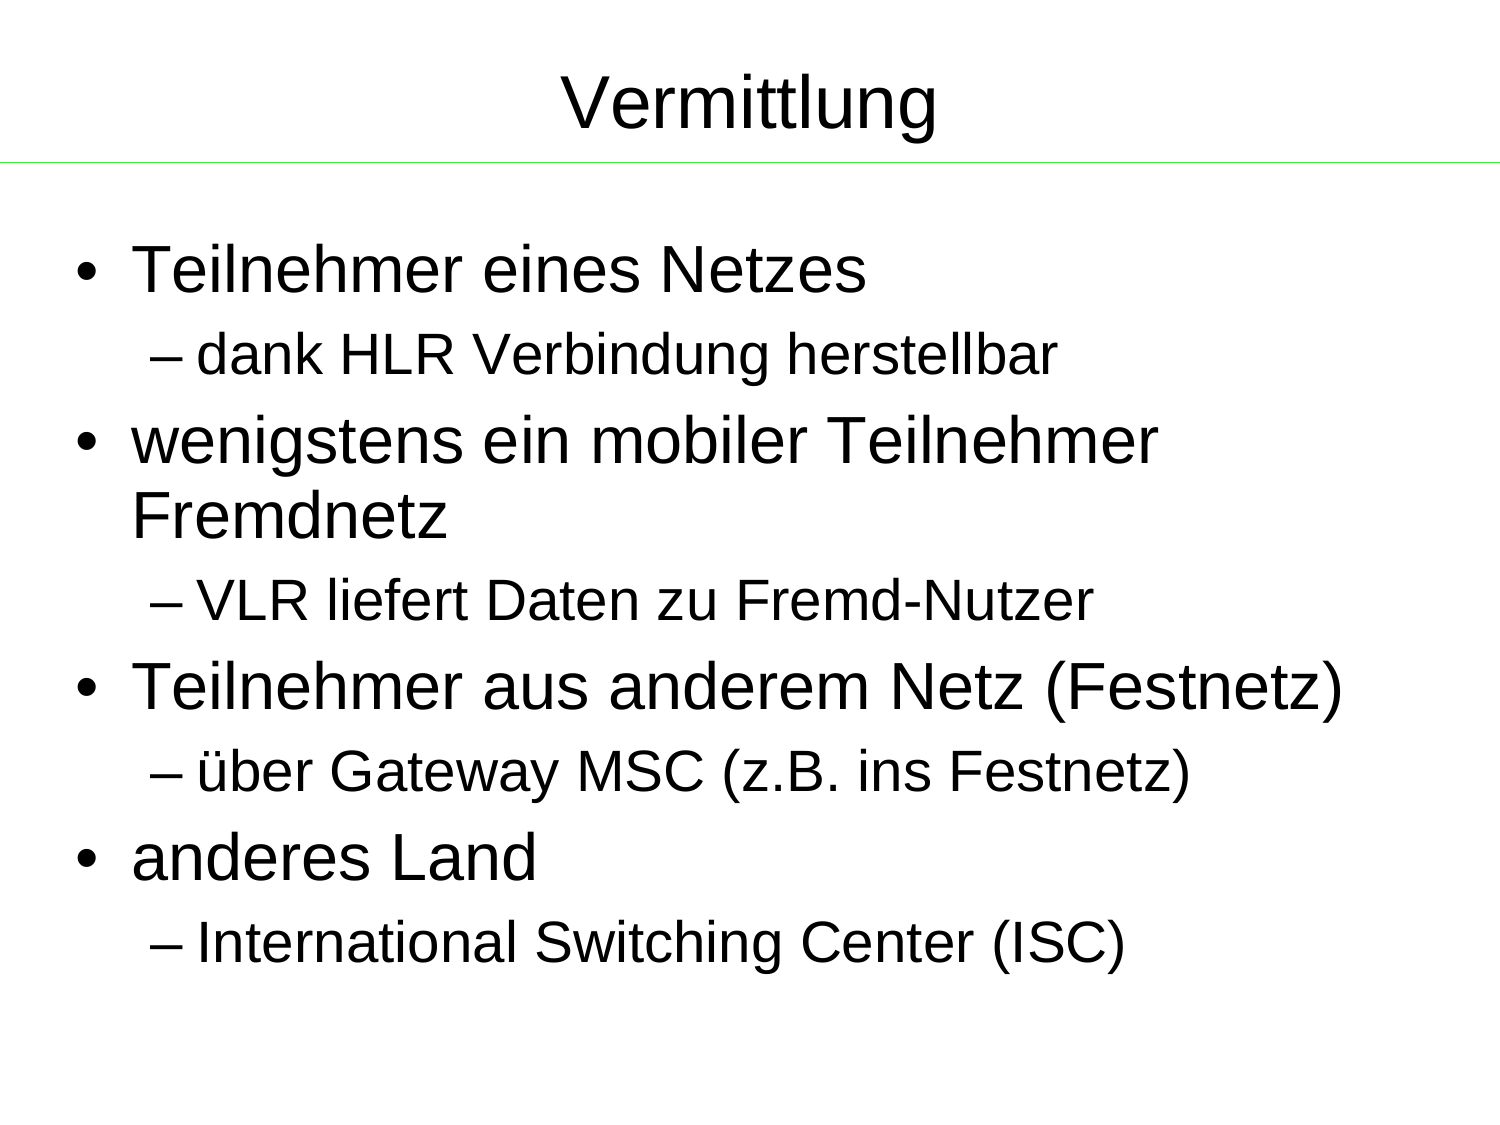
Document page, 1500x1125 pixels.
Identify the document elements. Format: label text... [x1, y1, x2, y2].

list Teilnehmer eines Netzes dank HLR Verbindung herstellbar wenigstens ein mobiler Teilnehmer Fremdnetz VLR liefert Daten zu Fremd-Nutzer Teilnehmer aus anderem Netz (Festnetz) über Gateway MSC (z.B. ins Festnetz) anderes Land International Switching Center (ISC) [75, 232, 1426, 986]
title Vermittlung [75, 49, 1426, 156]
